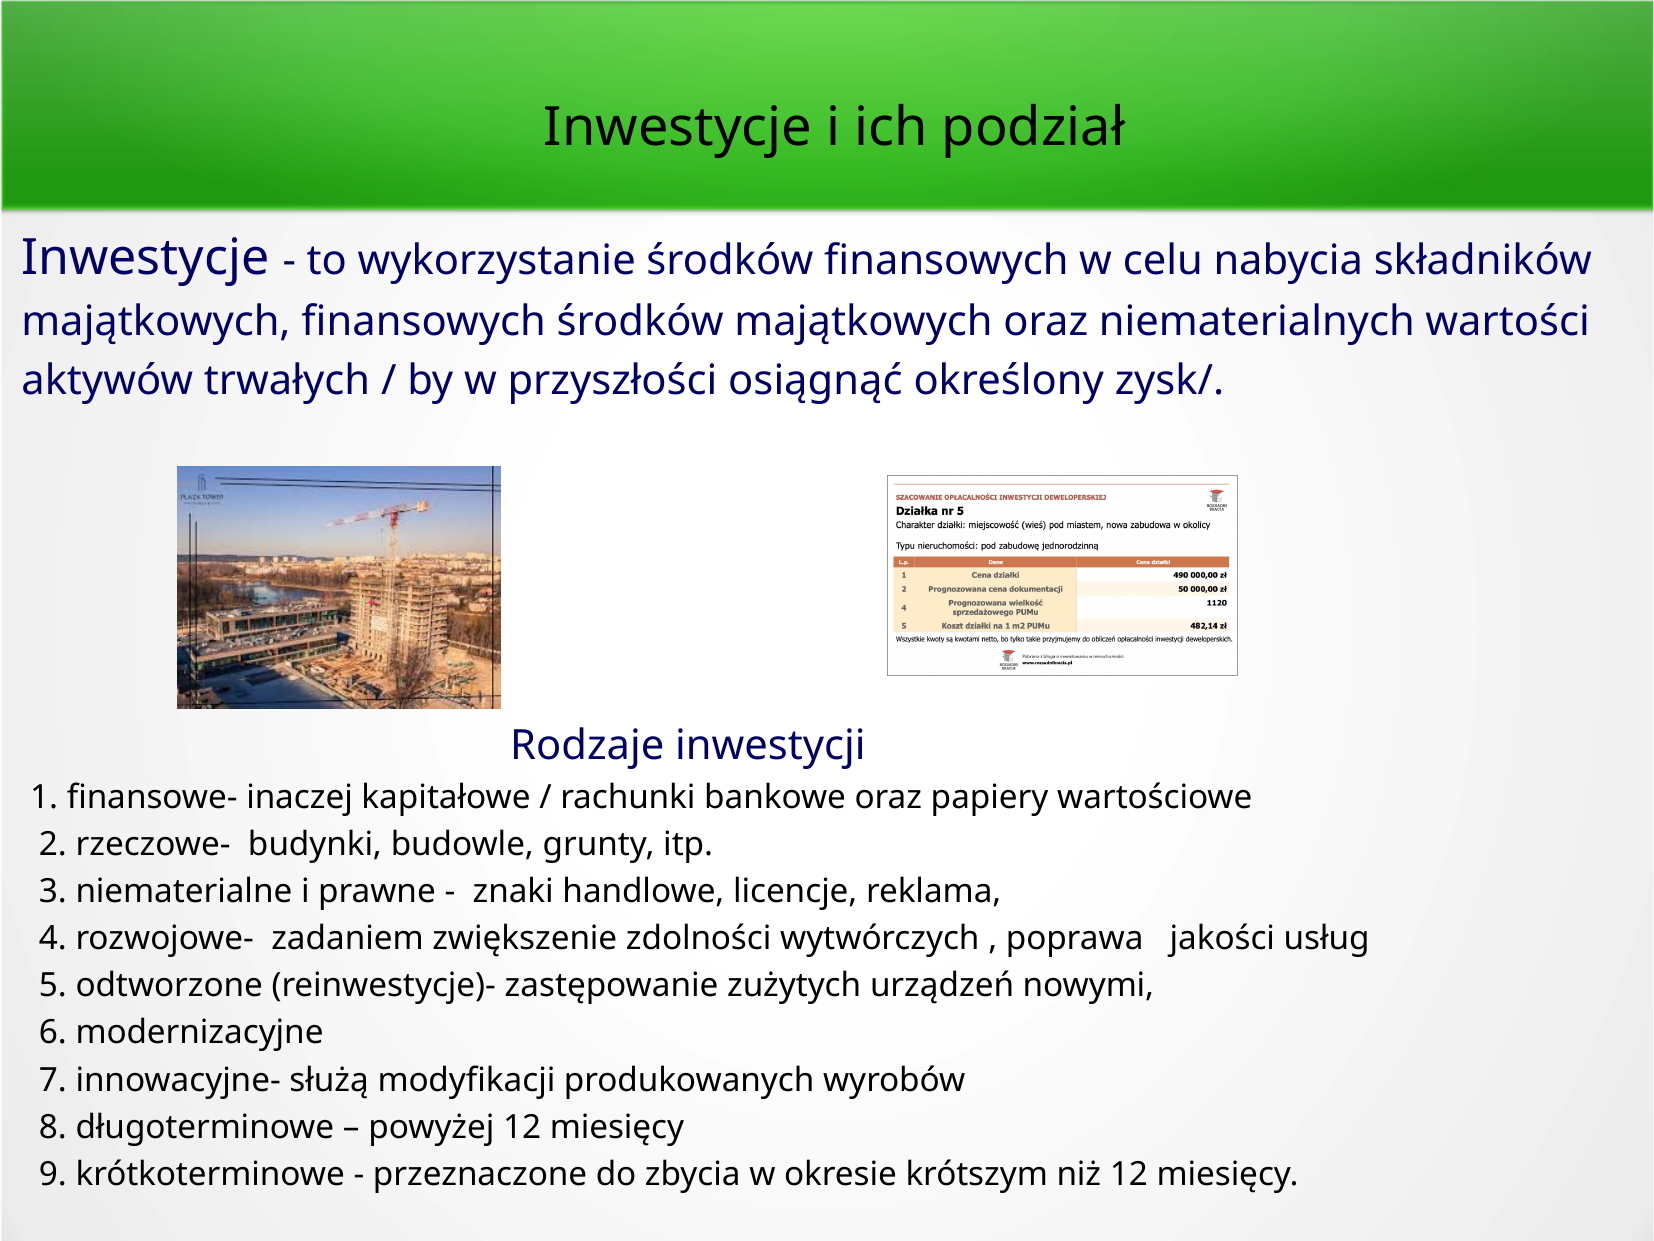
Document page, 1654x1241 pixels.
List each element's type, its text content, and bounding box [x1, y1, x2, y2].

text_box Inwestycje - to wykorzystanie środków finansowych w celu nabycia składników majątkowych, finansowych środków majątkowych oraz niematerialnych wartości aktywów trwałych / by w przyszłości osiągnąć określony zysk/. [6, 206, 1654, 474]
title Inwestycje i ich podział [82, 47, 1571, 189]
picture [885, 472, 1241, 680]
text_box Rodzaje inwestycji 1. finansowe- inaczej kapitałowe / rachunki bankowe oraz papiery wartościowe 2. rzeczowe- budynki, budowle, grunty, itp. 3. niematerialne i prawne - znaki handlowe, licencje, reklama, 4. rozwojowe- zadaniem zwiększenie zdolności wytwórczych , poprawa jakości usług 5. odtworzone (reinwestycje)- zastępowanie zużytych urządzeń nowymi, 6. modernizacyjne 7. innowacyjne- służą modyfikacji produkowanych wyrobów 8. długoterminowe – powyżej 12 miesięcy 9. krótkoterminowe - przeznaczone do zbycia w okresie krótszym niż 12 miesięcy. [0, 474, 1654, 1004]
picture [177, 466, 501, 709]
text_box Inwestycje - to wykorzystanie środków finansowych w celu nabycia składników majątkowych, finansowych środków majątkowych oraz niematerialnych wartości aktywów trwałych / by w przyszłości osiągnąć określony zysk/. [6, 1004, 1654, 1241]
